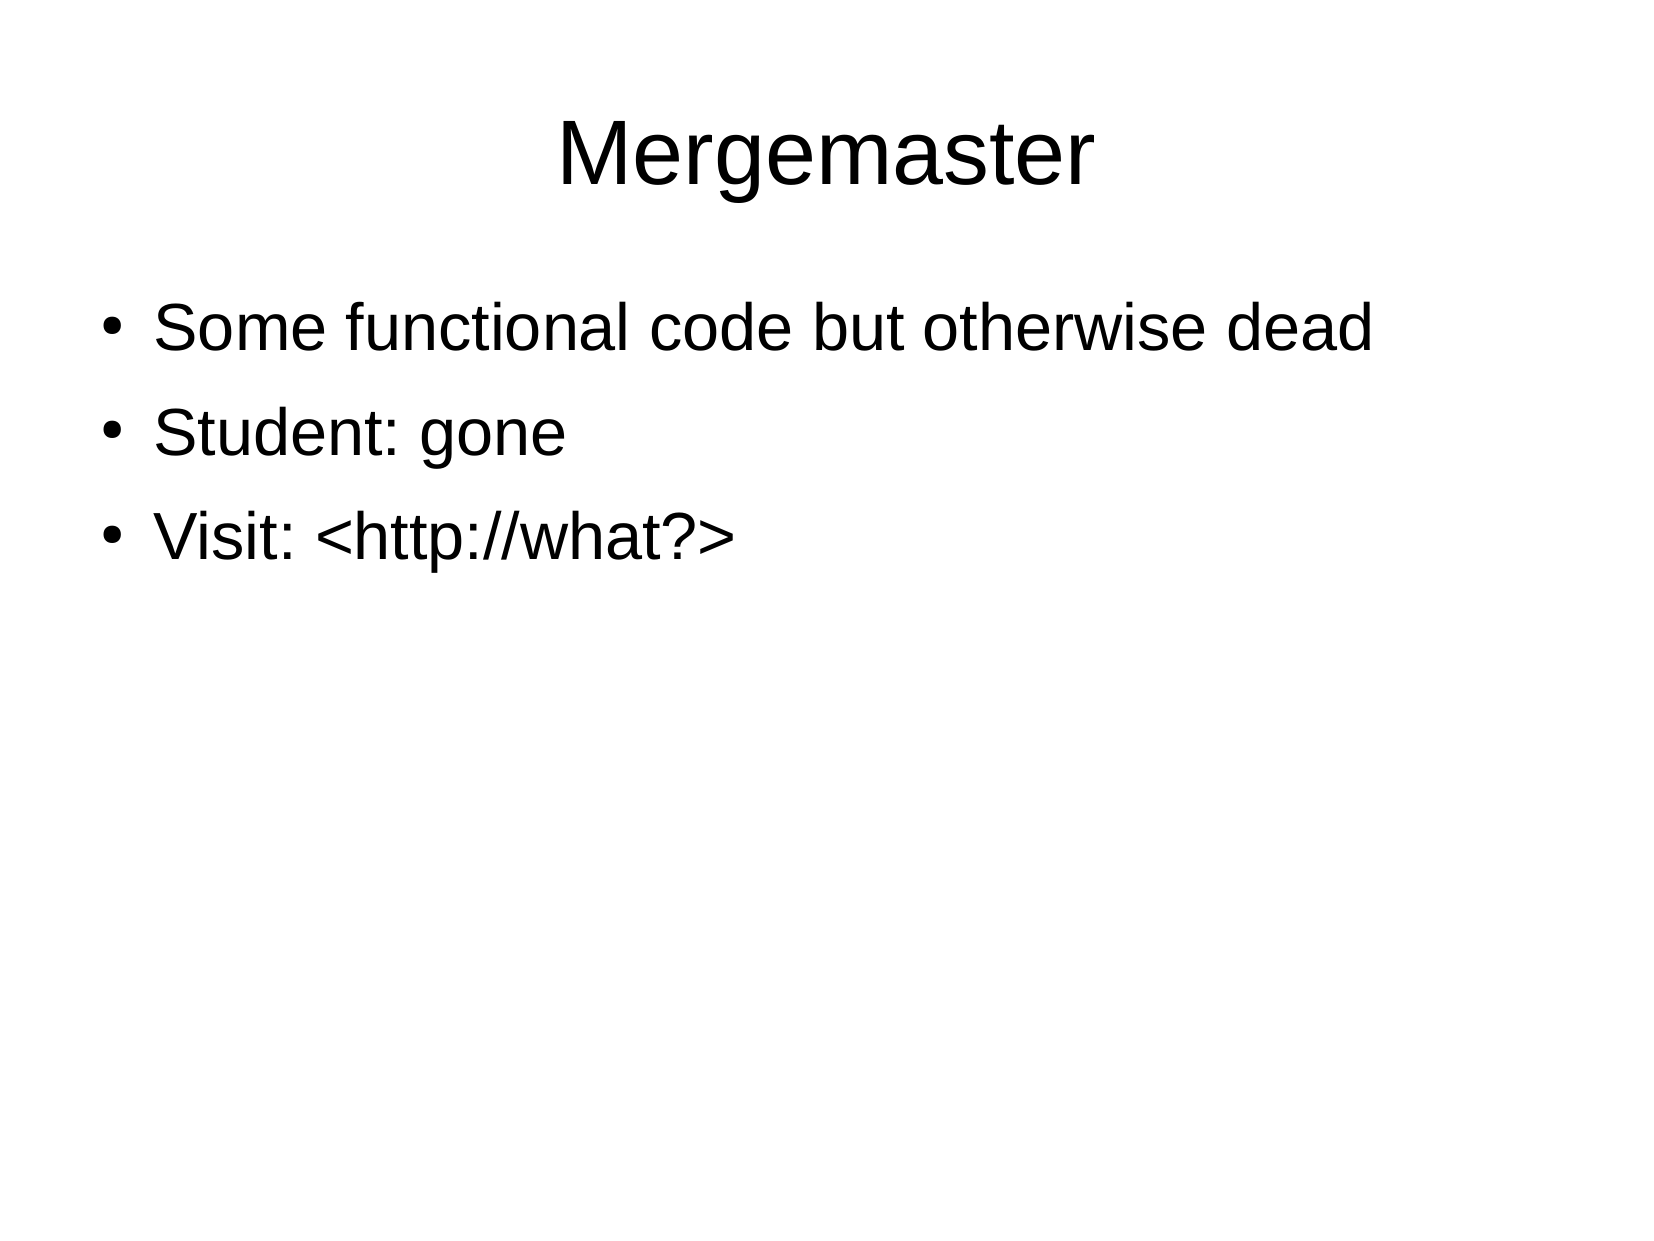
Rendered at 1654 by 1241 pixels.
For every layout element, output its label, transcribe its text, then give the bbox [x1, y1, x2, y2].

title Mergemaster [82, 49, 1571, 257]
list Some functional code but otherwise dead Student: gone Visit: <http://what?> [82, 290, 1571, 1109]
